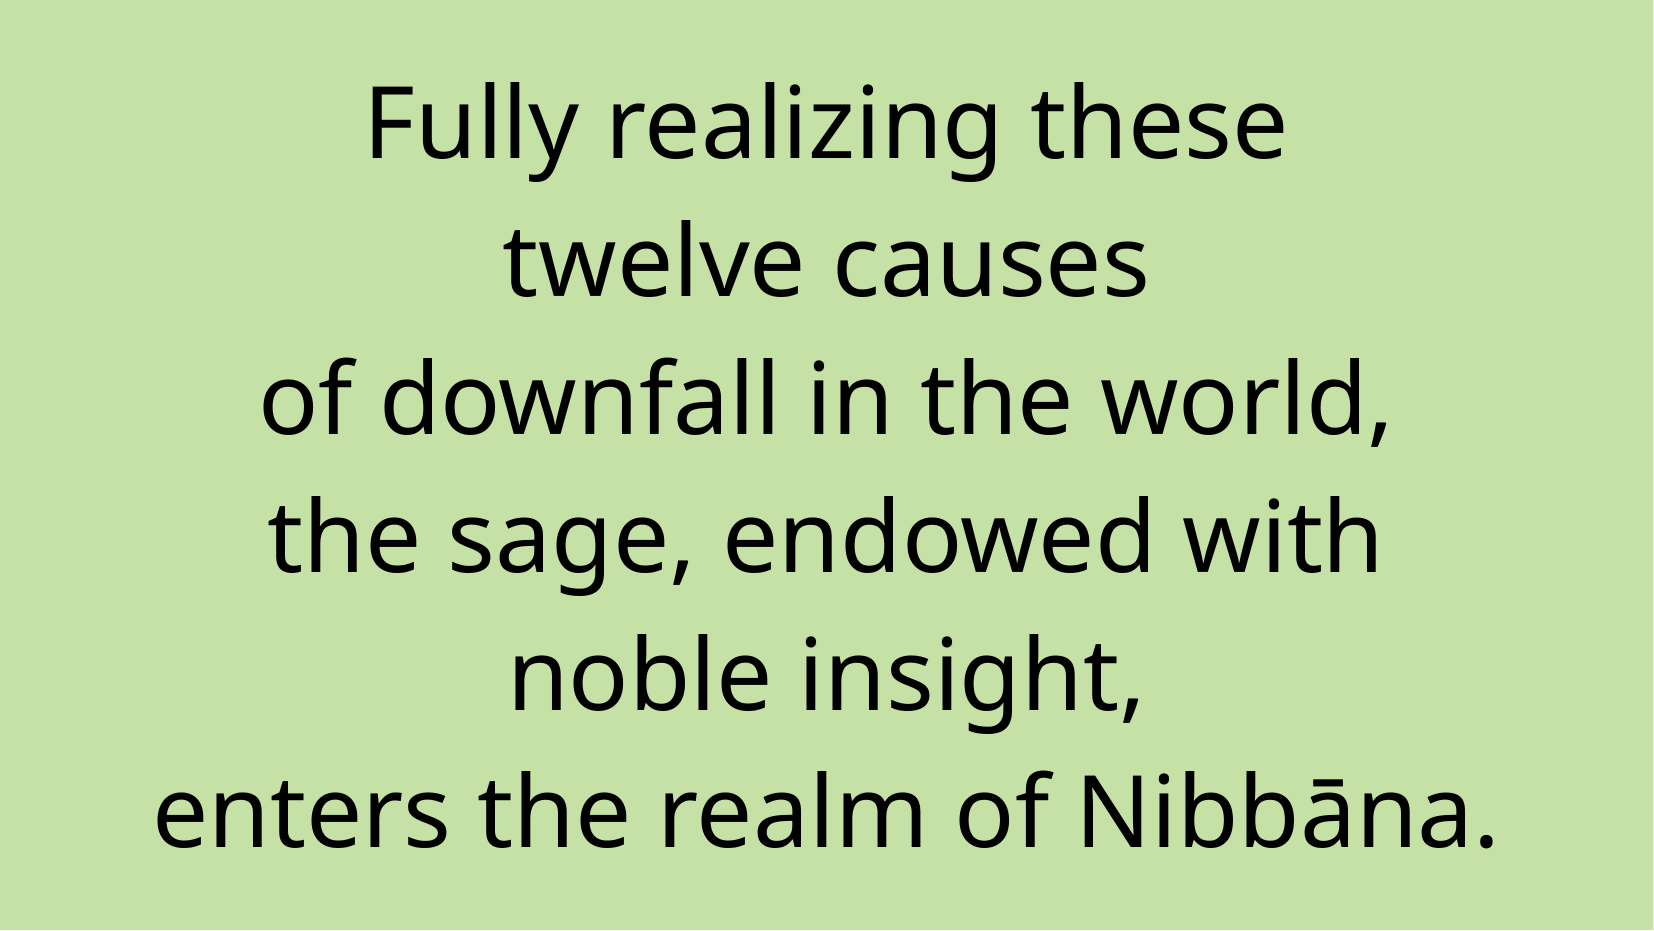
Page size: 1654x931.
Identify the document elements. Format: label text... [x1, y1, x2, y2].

subtitle Fully realizing these twelve causes of downfall in the world, the sage, endowed with noble insight, enters the realm of Nibbāna. [82, 0, 1571, 931]
